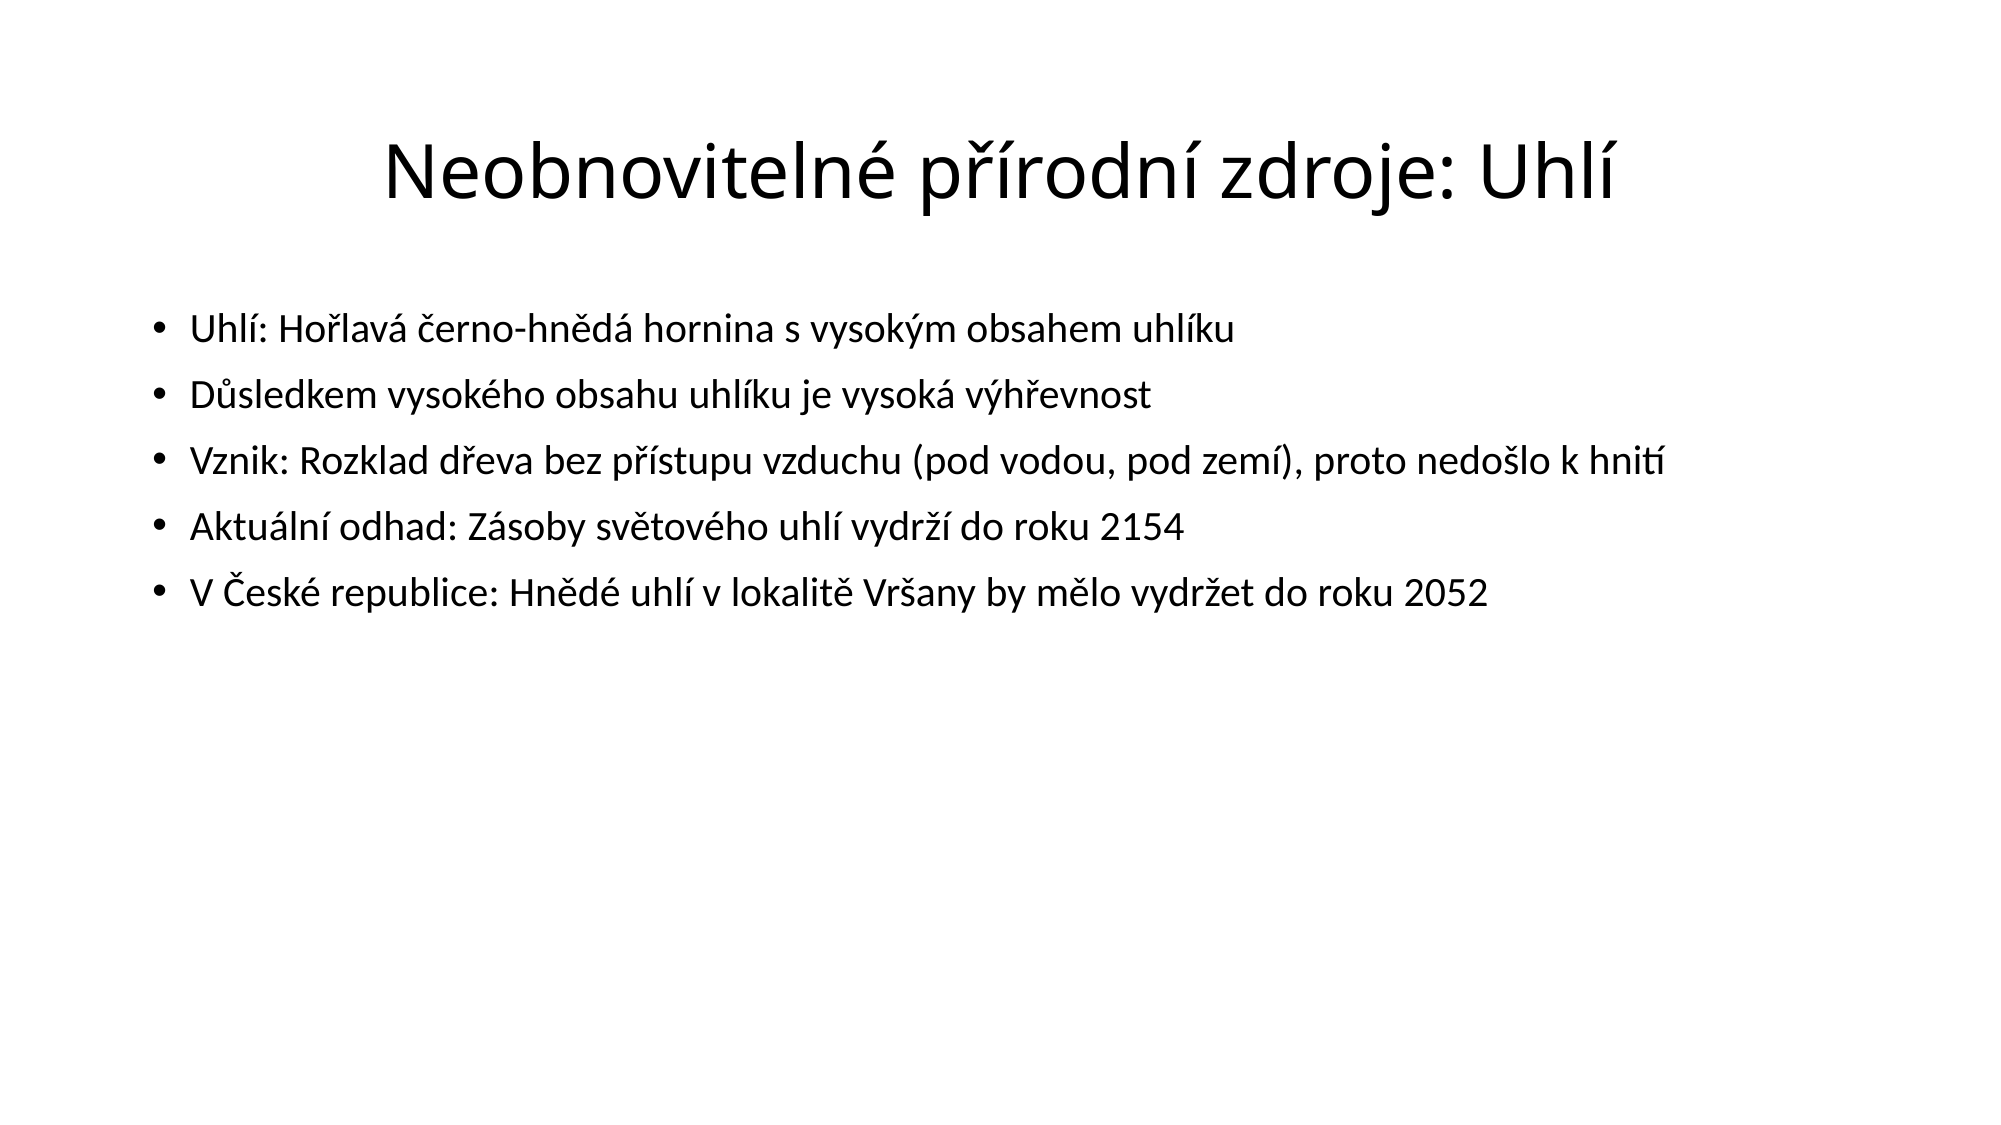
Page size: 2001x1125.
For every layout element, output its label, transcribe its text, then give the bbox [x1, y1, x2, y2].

title Neobnovitelné přírodní zdroje: Uhlí [137, 59, 1863, 278]
list Uhlí: Hořlavá černo-hnědá hornina s vysokým obsahem uhlíku Důsledkem vysokého obsahu uhlíku je vysoká výhřevnost Vznik: Rozklad dřeva bez přístupu vzduchu (pod vodou, pod zemí), proto nedošlo k hnití Aktuální odhad: Zásoby světového uhlí vydrží do roku 2154 V České republice: Hnědé uhlí v lokalitě Vršany by mělo vydržet do roku 2052 [137, 299, 1863, 1014]
